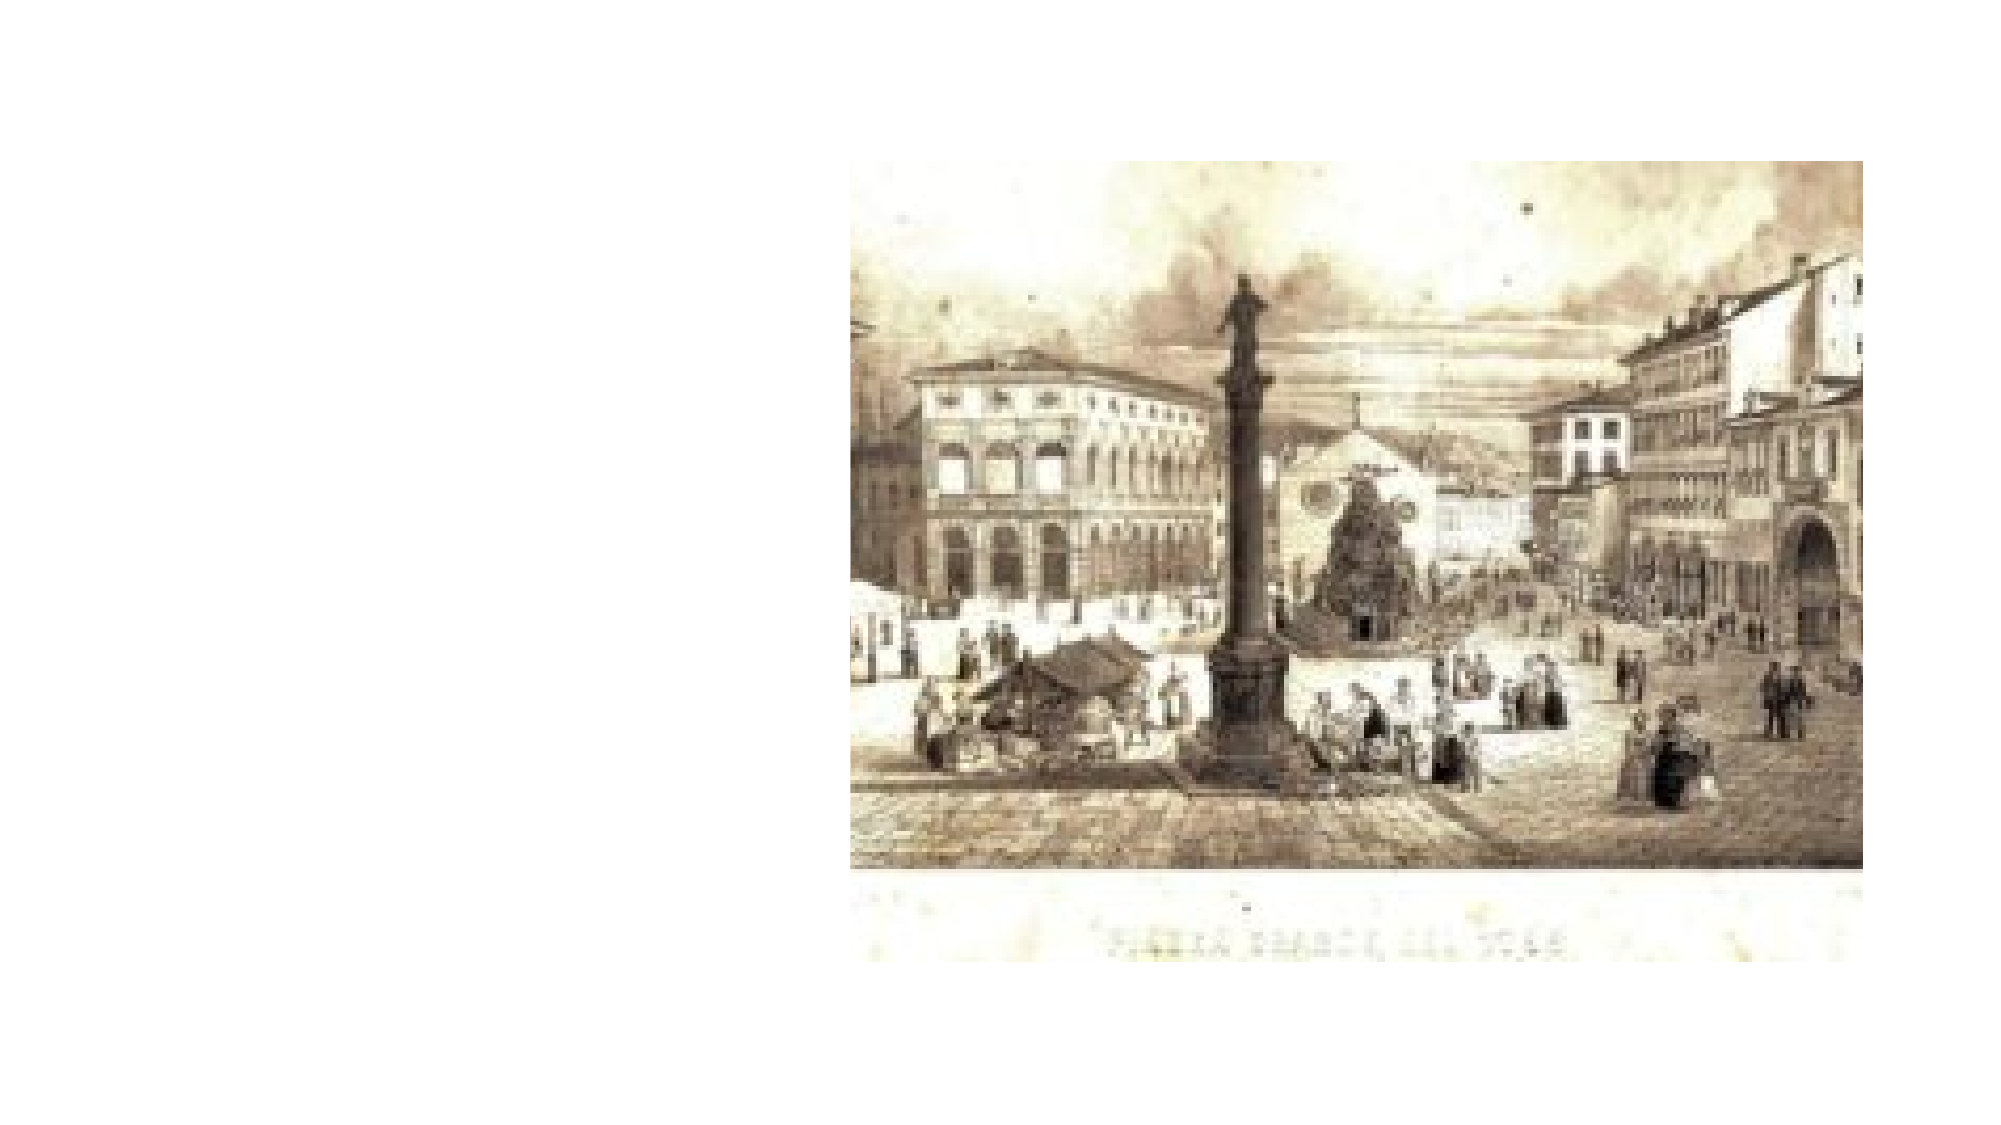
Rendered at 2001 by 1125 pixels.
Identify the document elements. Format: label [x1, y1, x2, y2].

picture [850, 161, 1863, 962]
